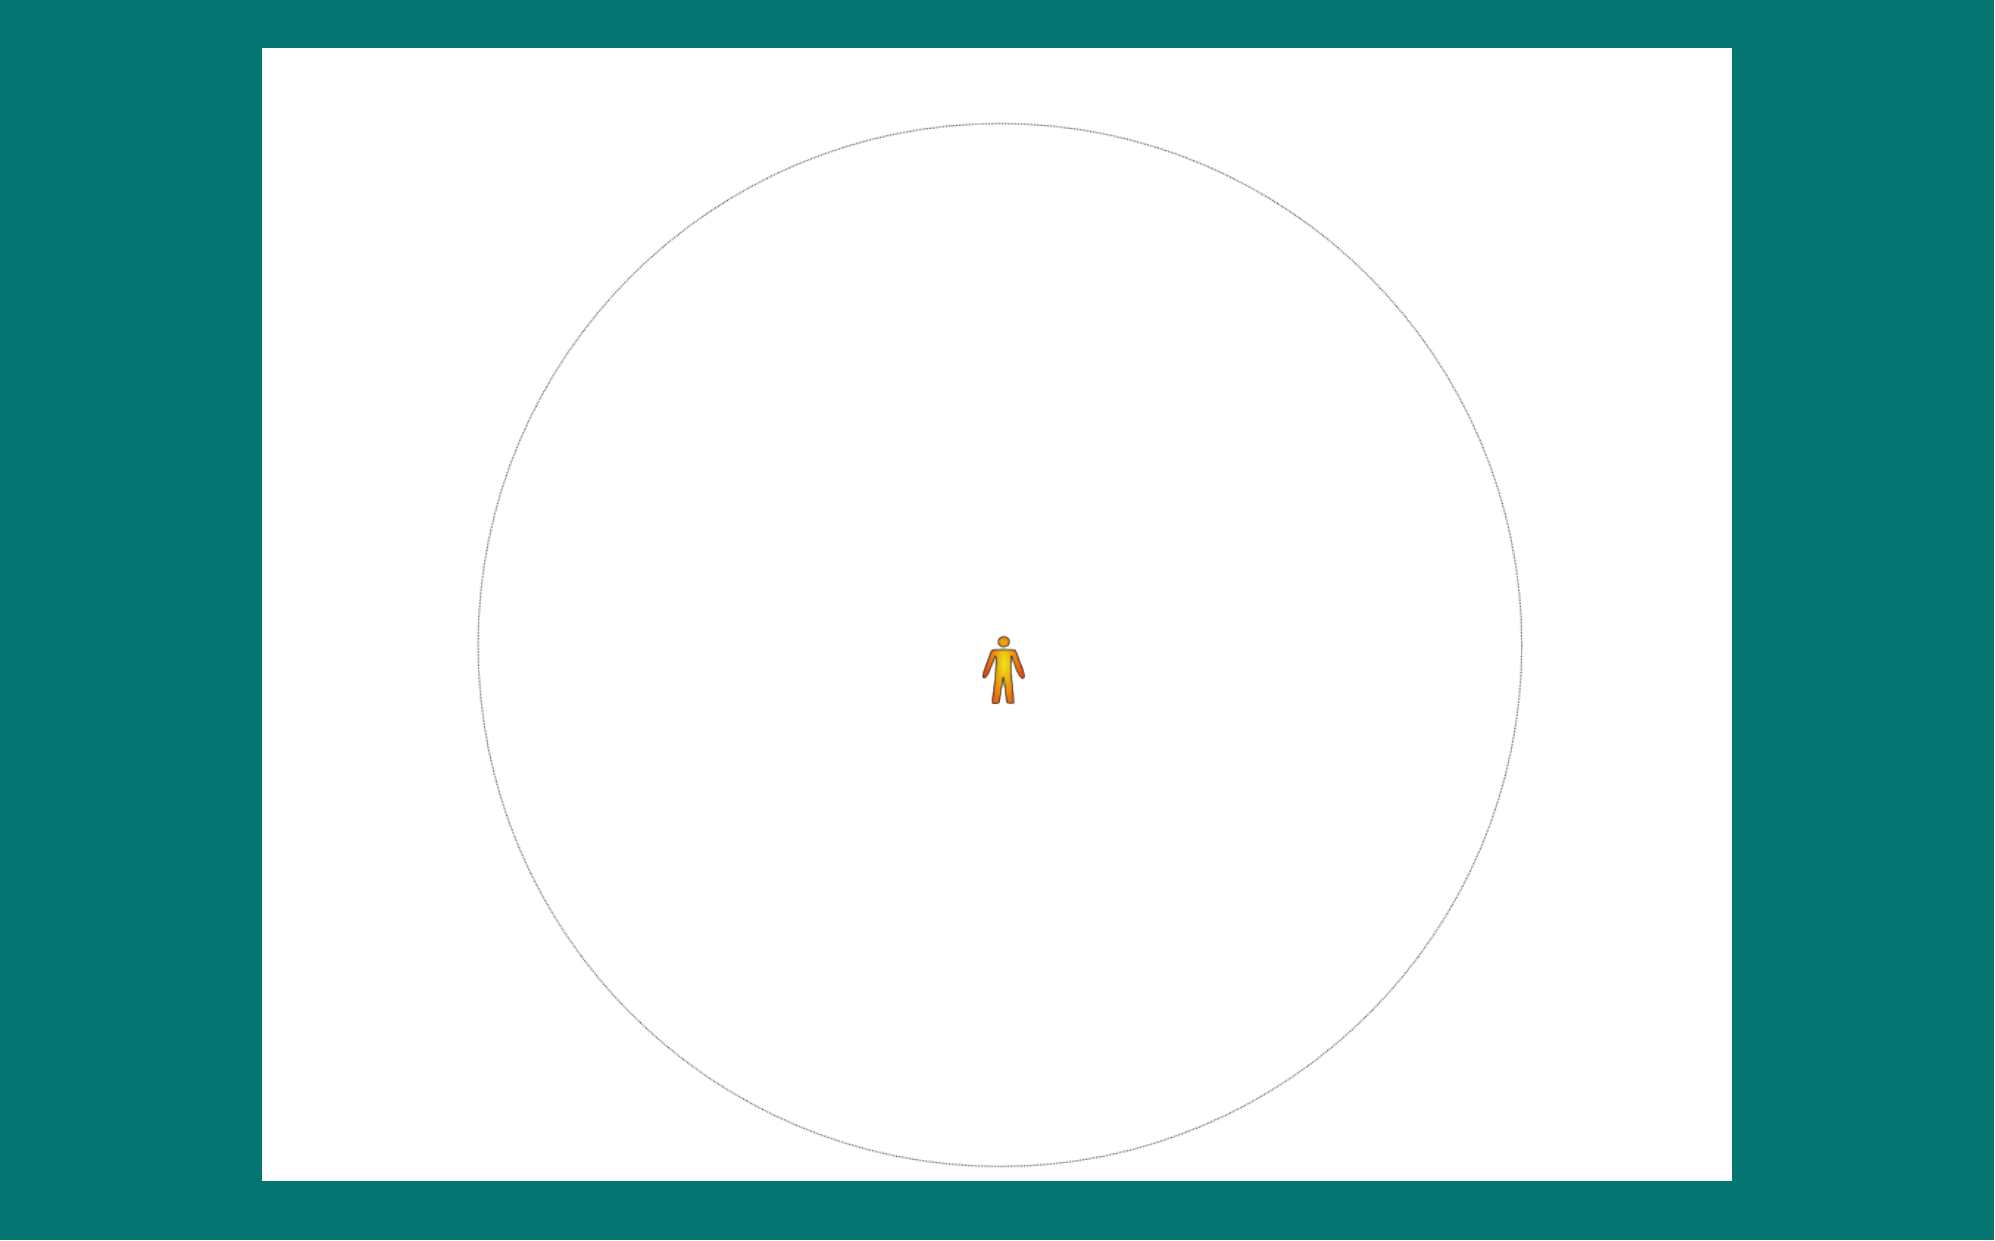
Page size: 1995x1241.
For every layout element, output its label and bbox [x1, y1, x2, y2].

picture [262, 47, 1733, 1181]
